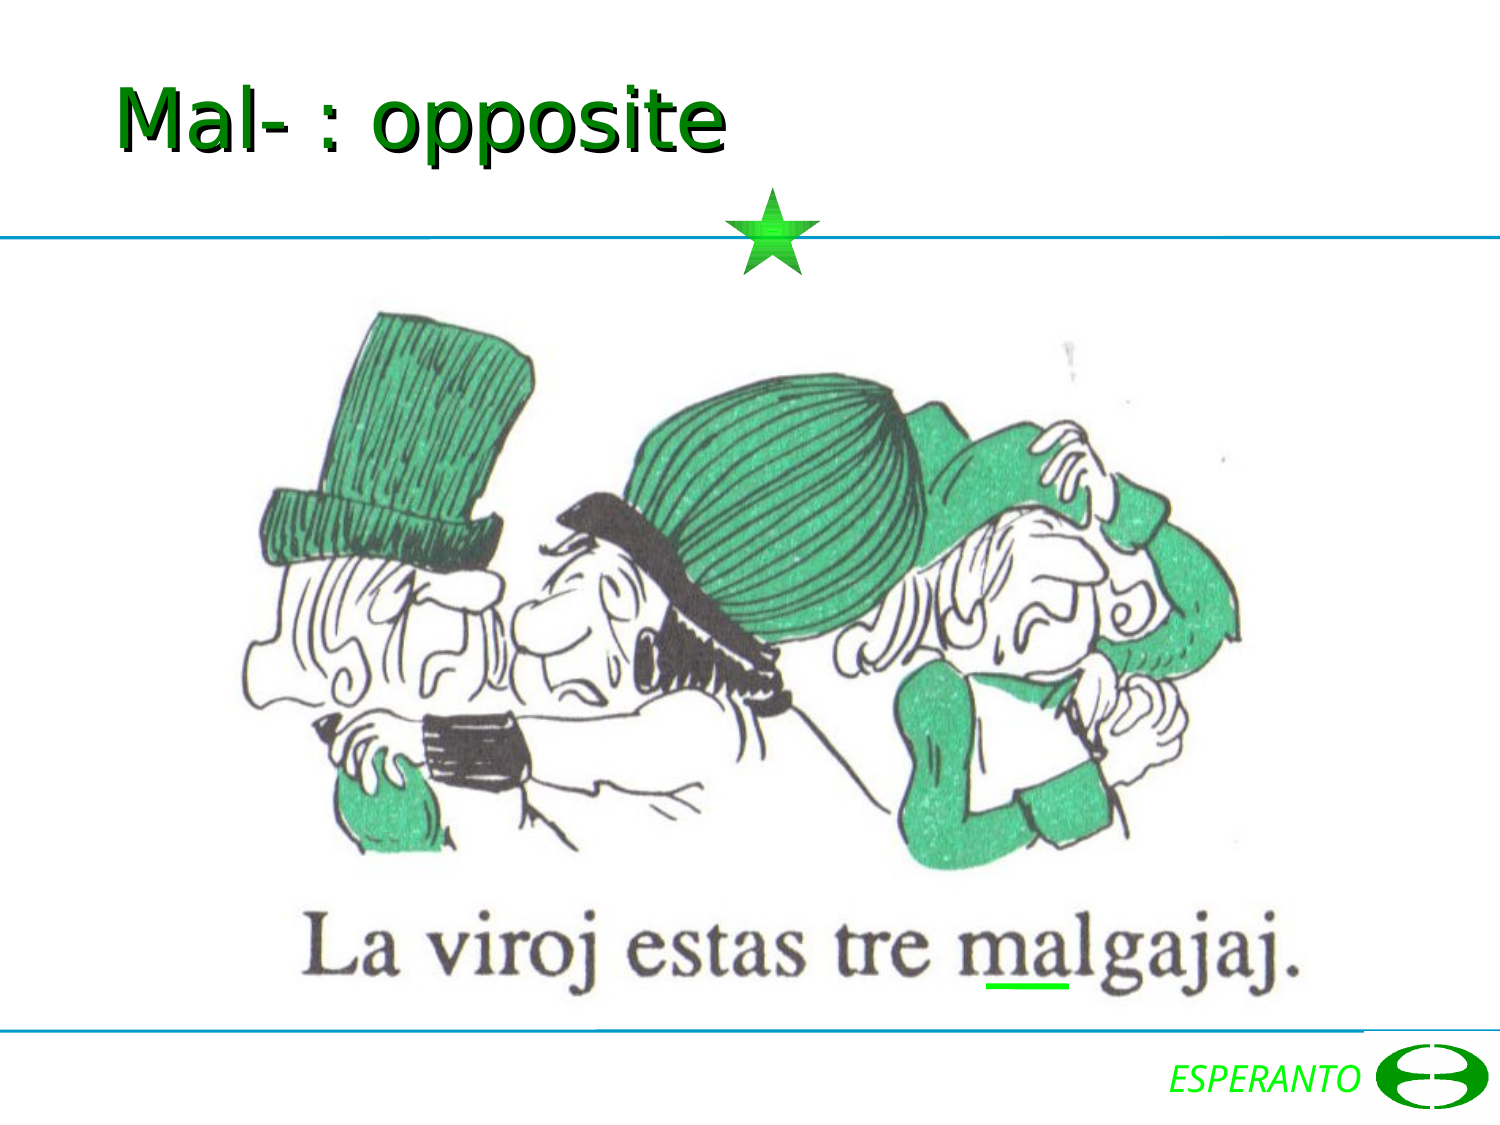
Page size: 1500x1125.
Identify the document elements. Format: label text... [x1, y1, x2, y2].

title Mal- : opposite [112, 5, 1448, 245]
picture [230, 295, 1312, 1017]
picture [1364, 1032, 1500, 1122]
